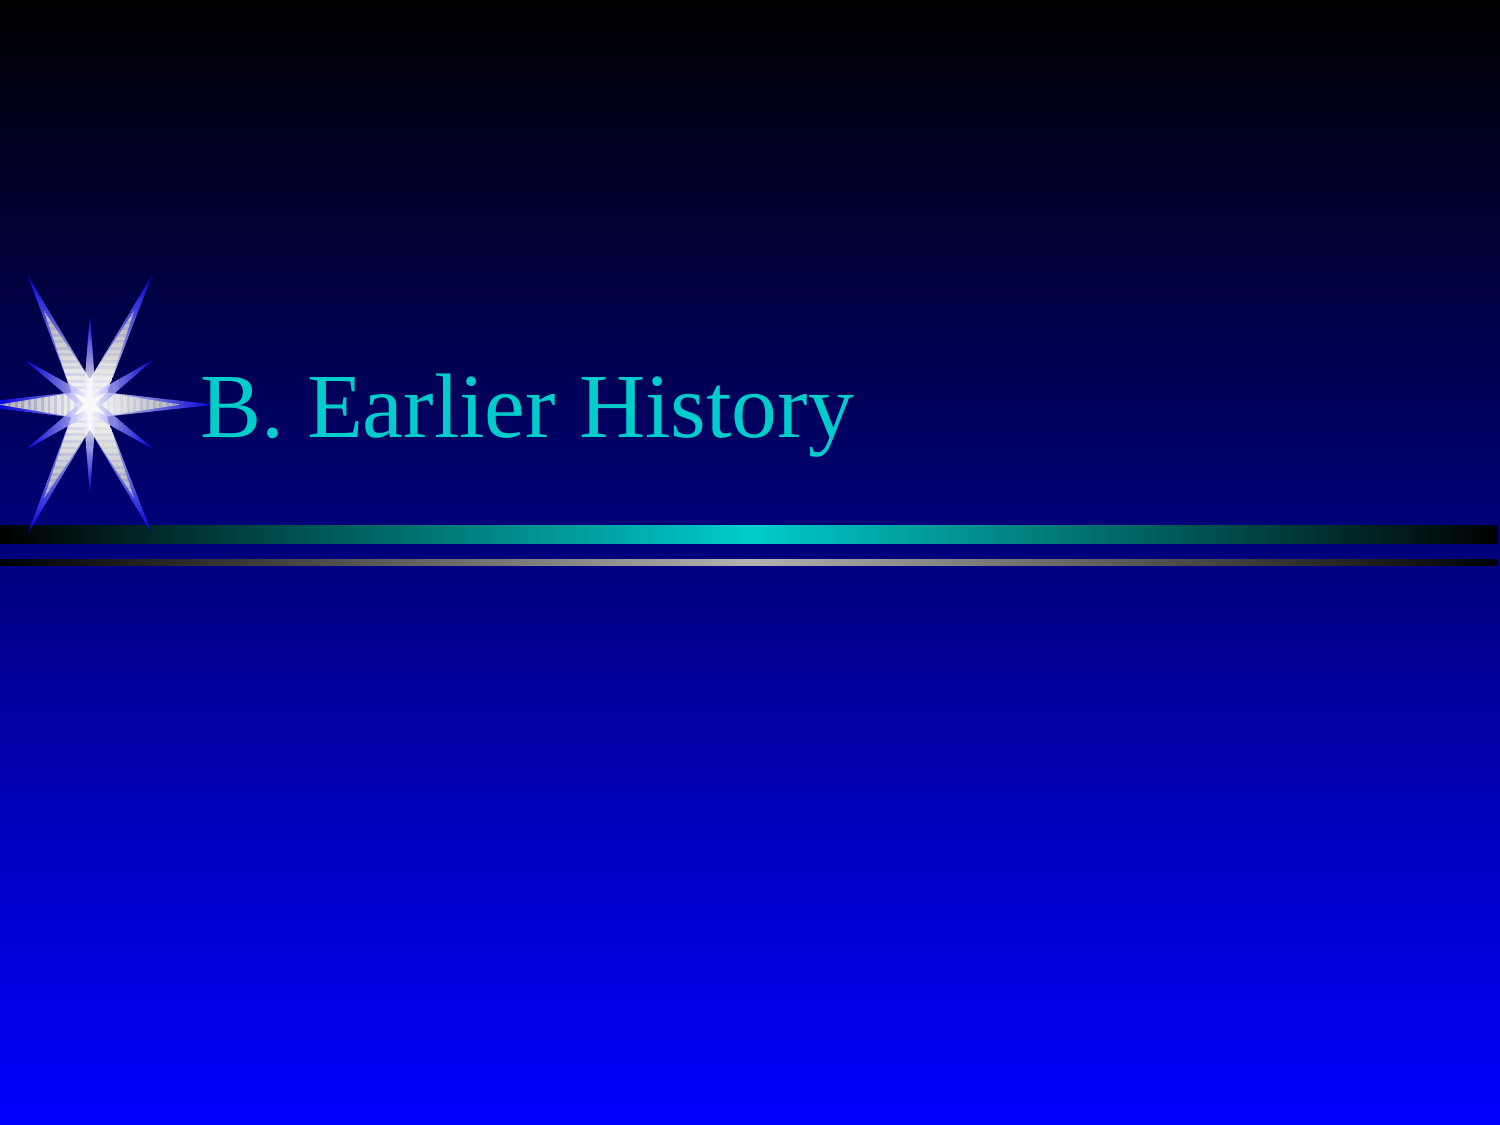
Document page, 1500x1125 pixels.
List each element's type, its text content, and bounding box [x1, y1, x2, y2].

title B. Earlier History [200, 312, 1476, 501]
